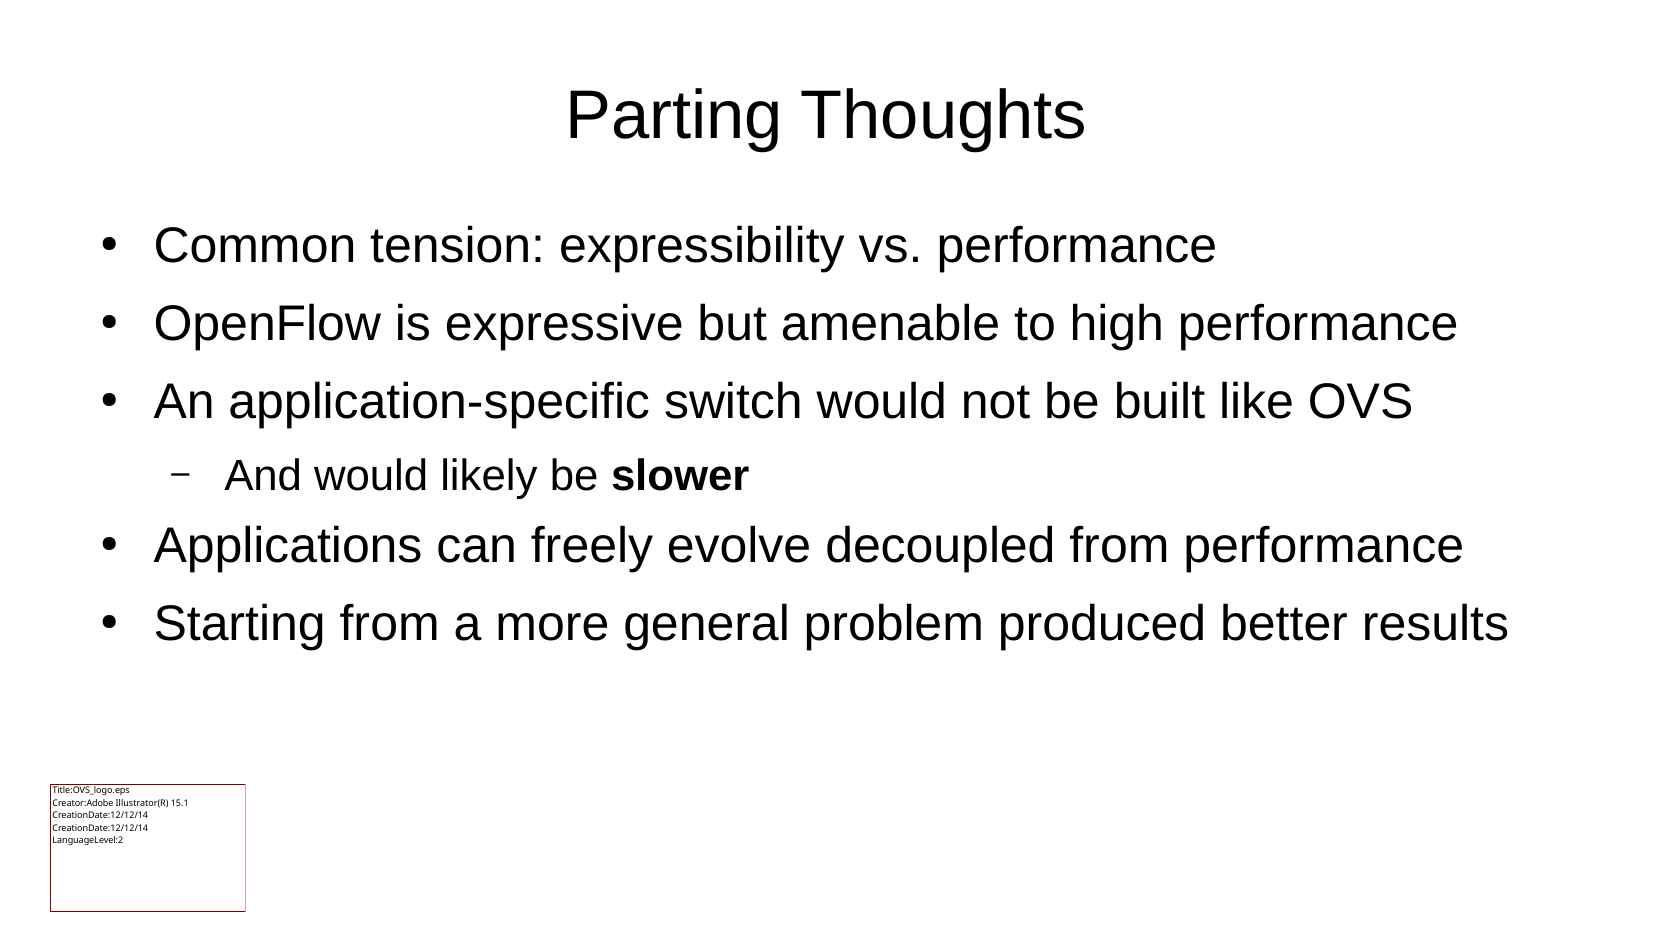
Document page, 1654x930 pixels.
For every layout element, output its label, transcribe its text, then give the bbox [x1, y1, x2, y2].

list Common tension: expressibility vs. performance OpenFlow is expressive but amenable to high performance An application-specific switch would not be built like OVS And would likely be slower Applications can freely evolve decoupled from performance Starting from a more general problem produced better results [82, 217, 1571, 757]
title Parting Thoughts [82, 36, 1571, 193]
